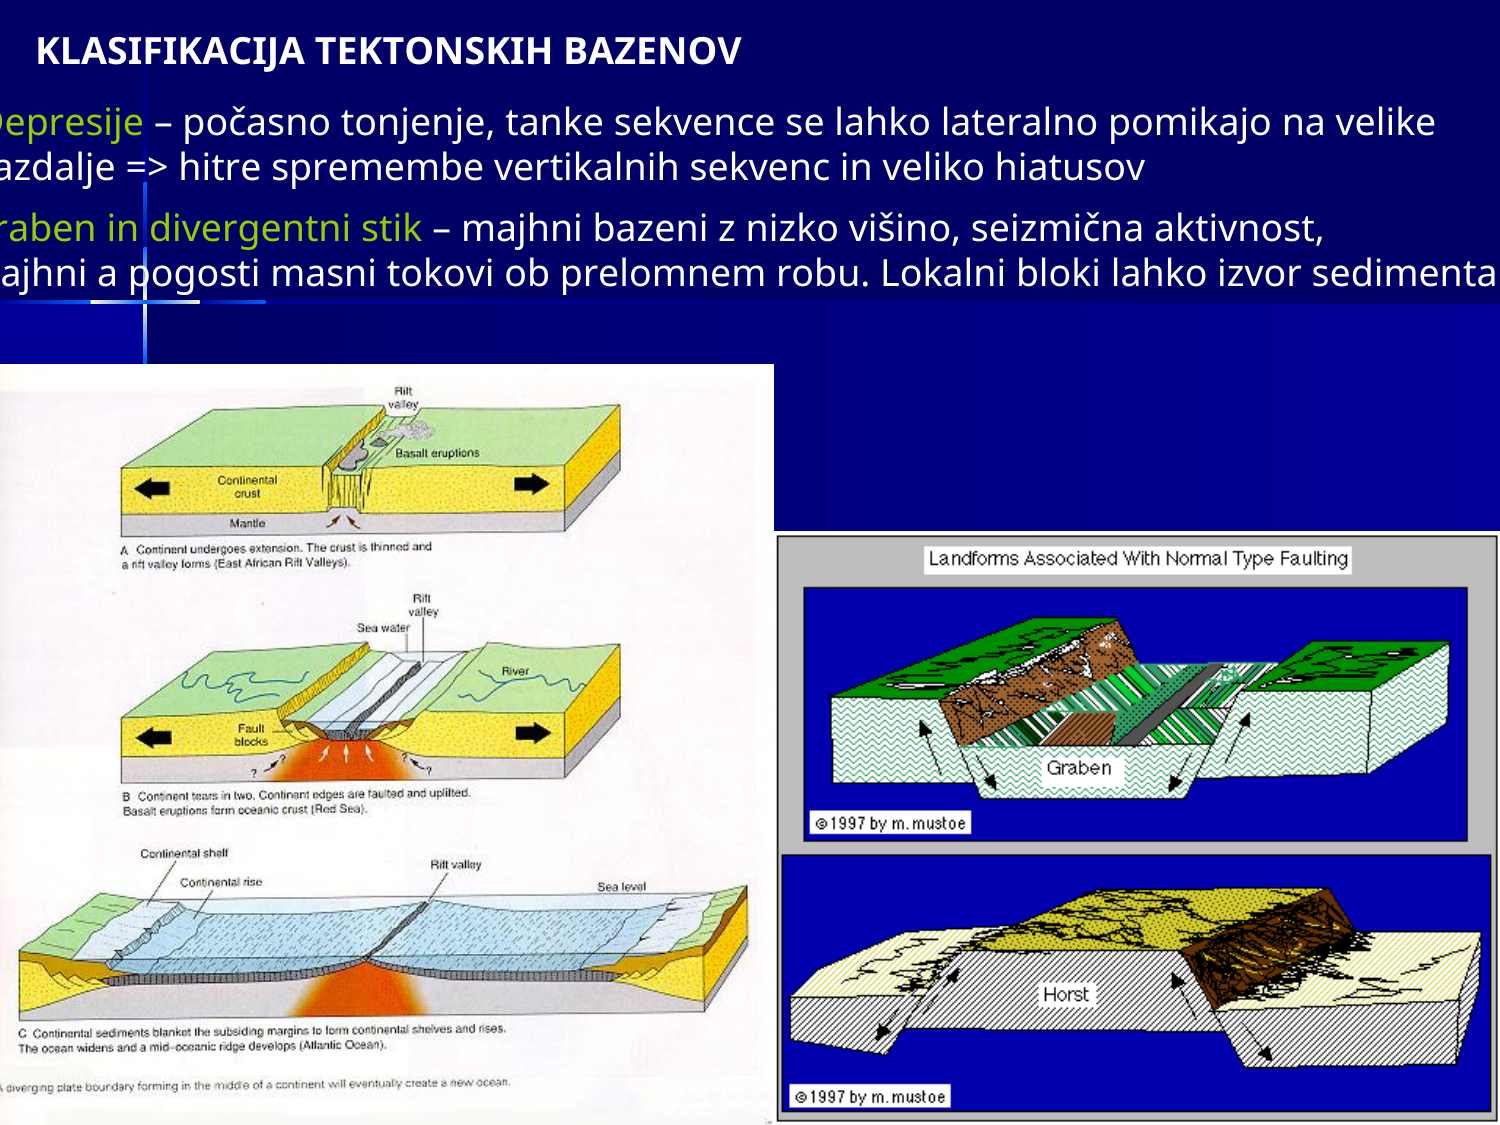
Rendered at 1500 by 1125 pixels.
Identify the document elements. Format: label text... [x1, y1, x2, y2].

text_box Depresije – počasno tonjenje, tanke sekvence se lahko lateralno pomikajo na velike razdalje => hitre spremembe vertikalnih sekvenc in veliko hiatusov [0, 90, 1453, 196]
picture [0, 364, 1500, 1125]
text_box Graben in divergentni stik – majhni bazeni z nizko višino, seizmična aktivnost, majhni a pogosti masni tokovi ob prelomnem robu. Lokalni bloki lahko izvor sedimenta. [0, 196, 1500, 302]
text_box KLASIFIKACIJA TEKTONSKIH BAZENOV [20, 18, 758, 80]
